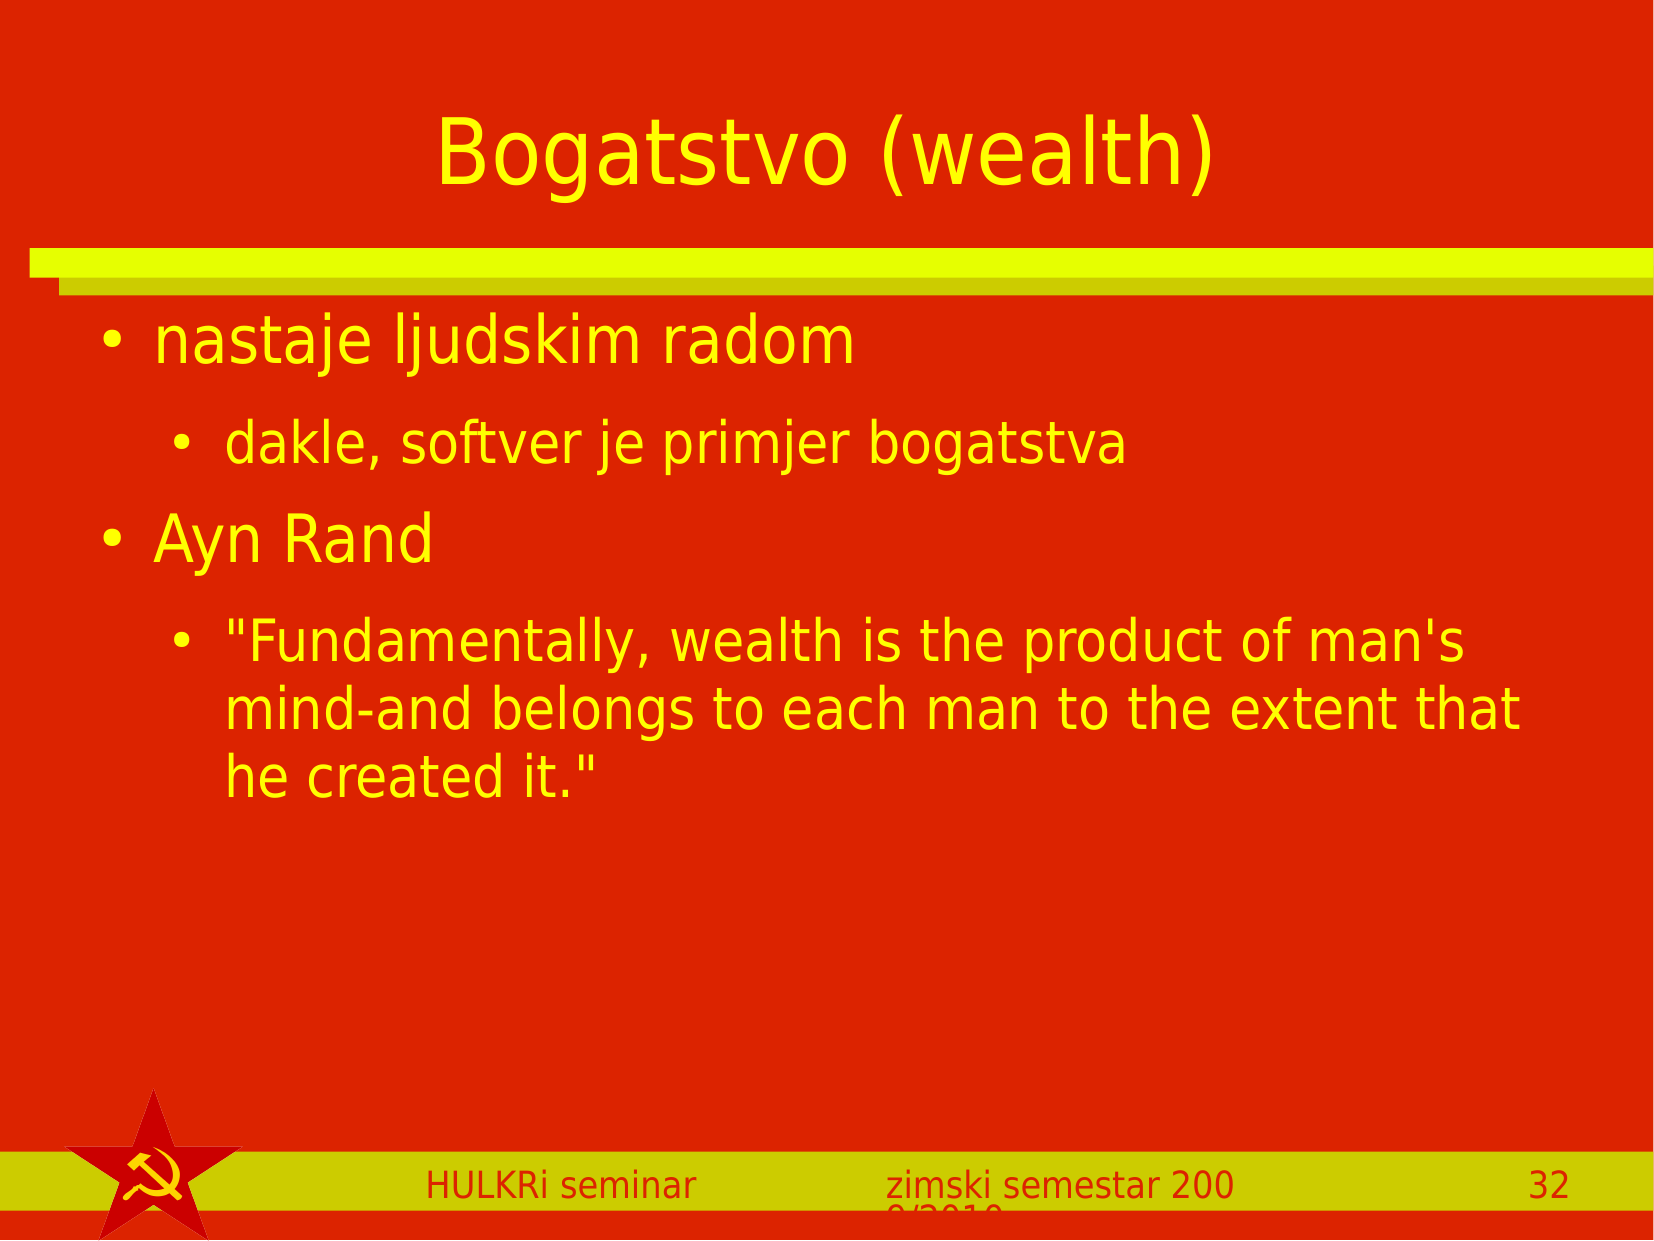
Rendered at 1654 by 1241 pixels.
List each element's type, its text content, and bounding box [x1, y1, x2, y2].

list nastaje ljudskim radom dakle, softver je primjer bogatstva Ayn Rand "Fundamentally, wealth is the product of man's mind-and belongs to each man to the extent that he created it." [82, 302, 1571, 1106]
picture [64, 1088, 243, 1241]
title Bogatstvo (wealth) [82, 49, 1571, 257]
